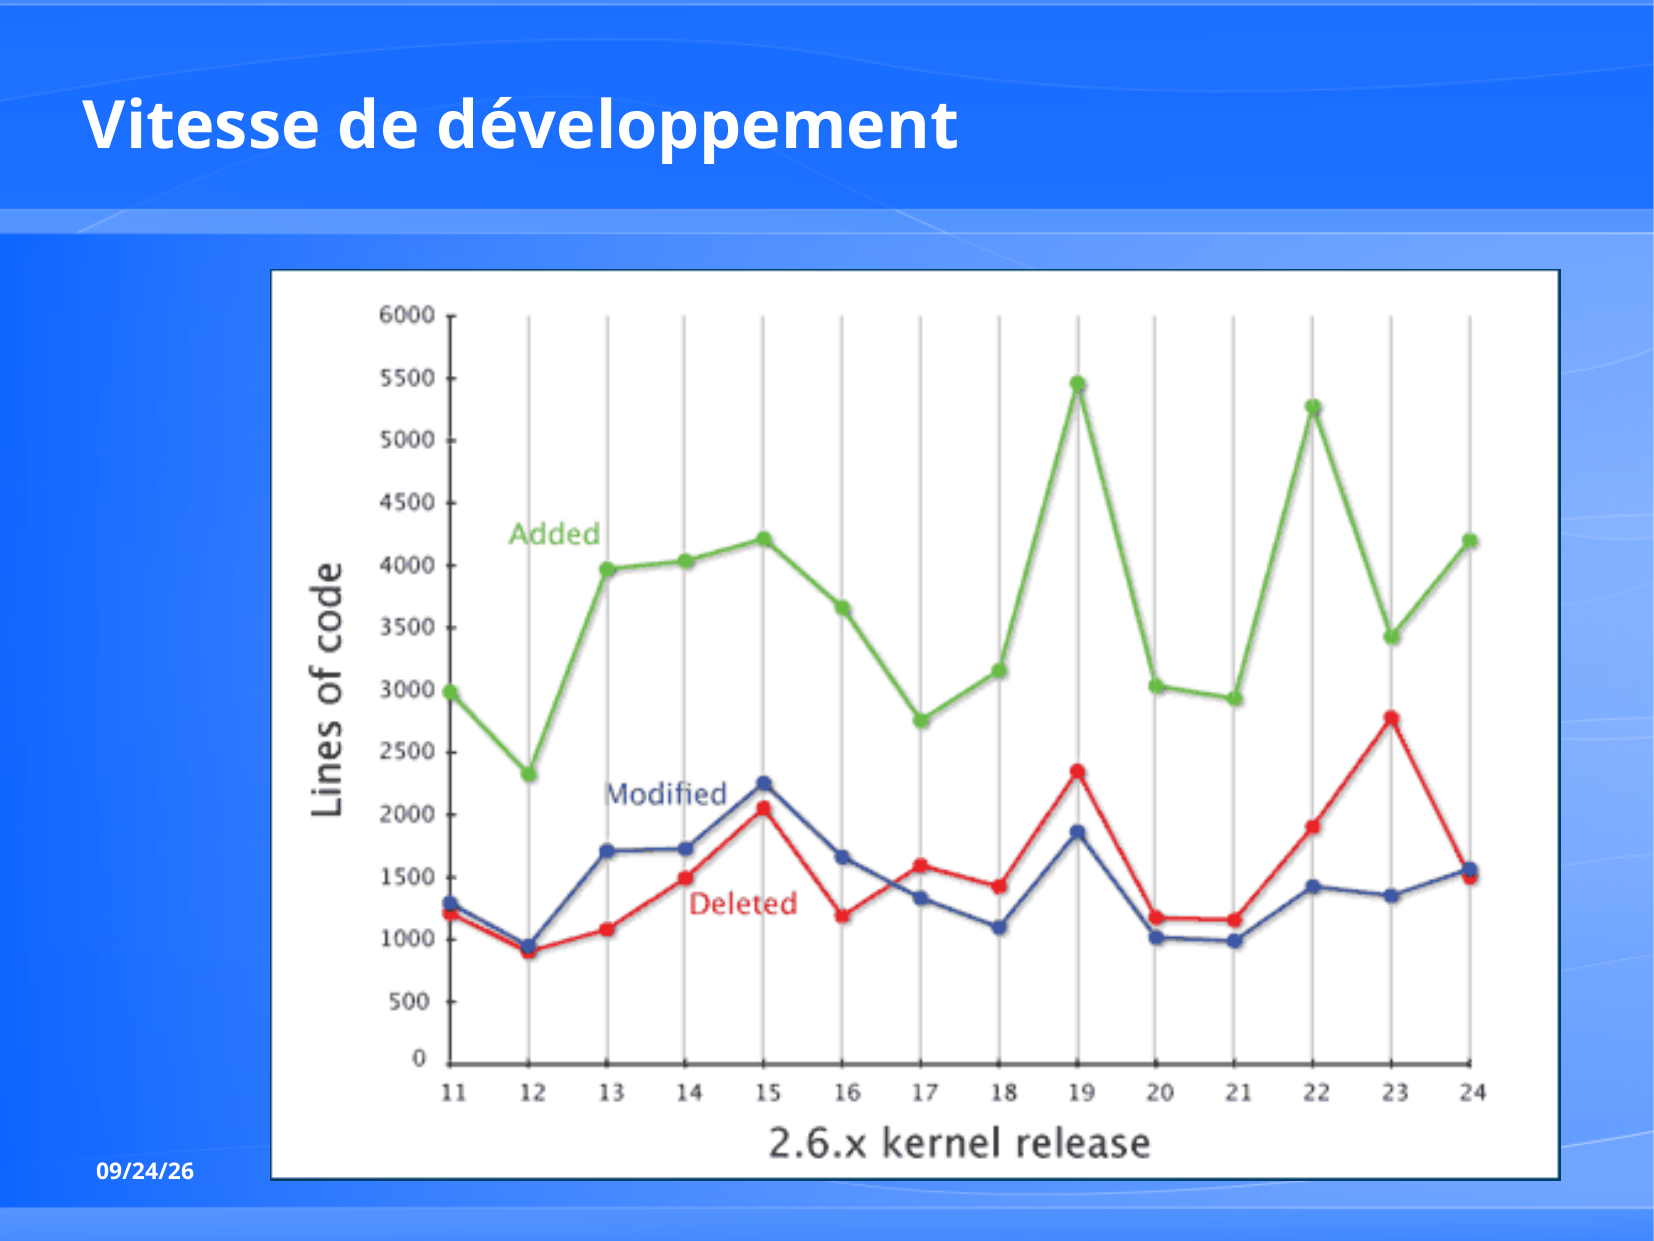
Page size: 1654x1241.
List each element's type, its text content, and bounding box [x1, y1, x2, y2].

picture [0, 0, 1654, 1241]
title Vitesse de développement [23, 15, 1625, 229]
